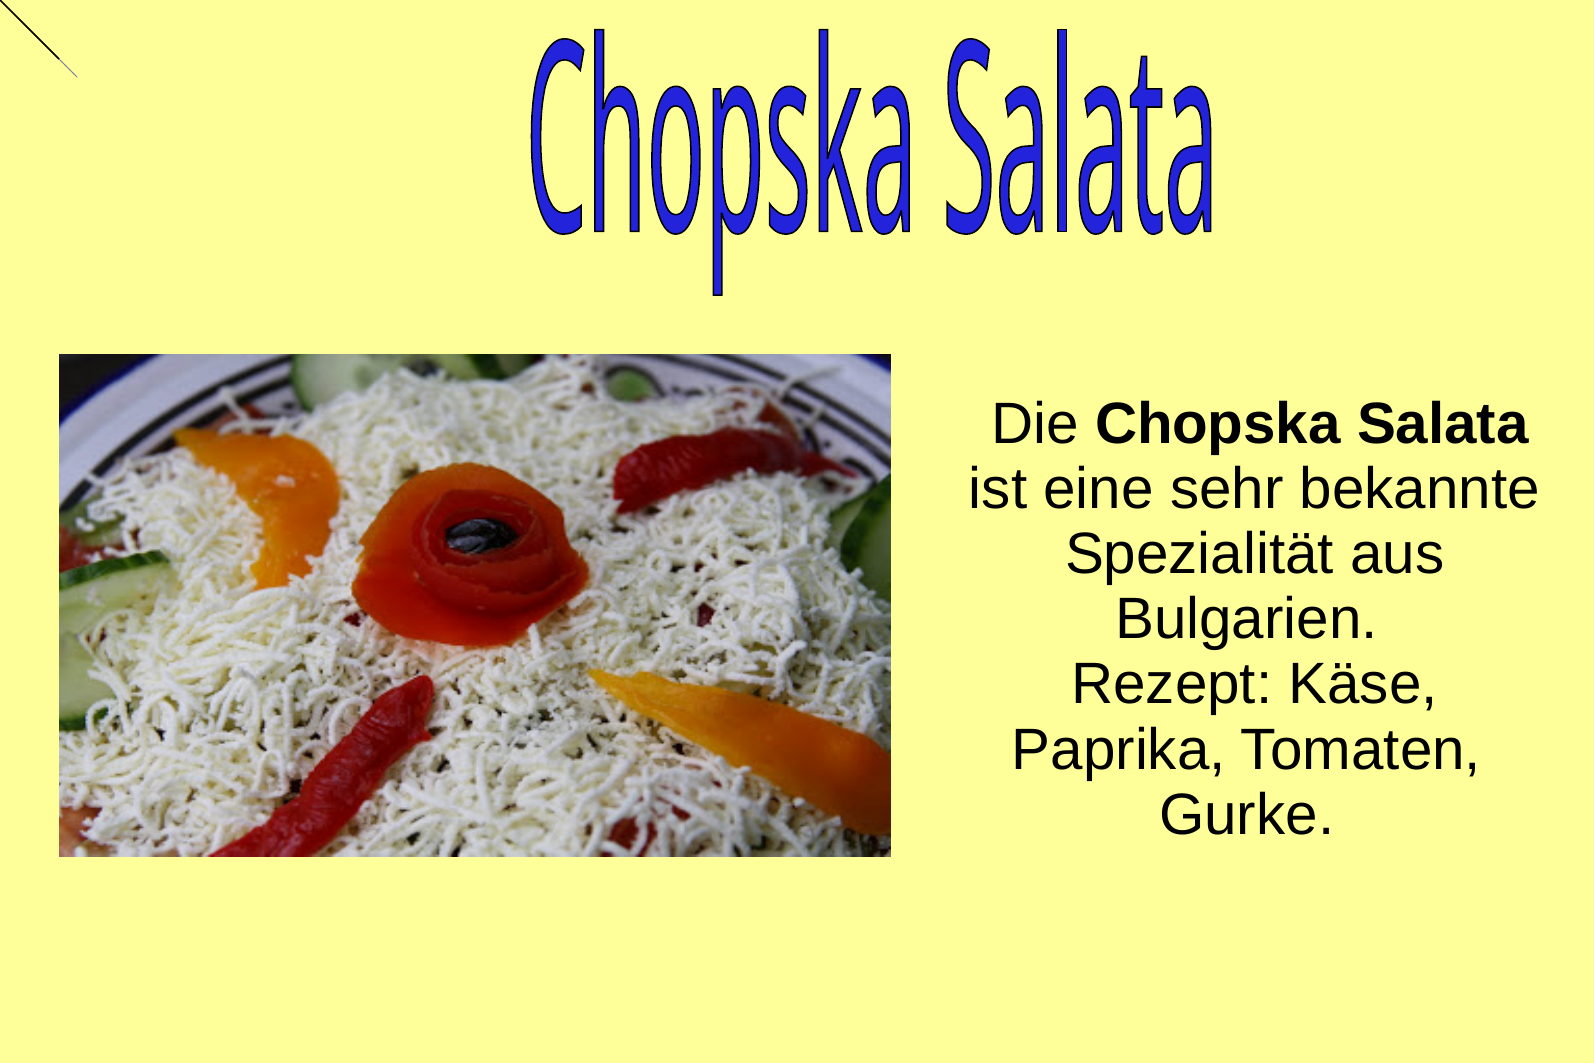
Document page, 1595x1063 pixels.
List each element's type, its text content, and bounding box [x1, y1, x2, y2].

text_box Chopska Salata [769, 86, 807, 235]
text_box Chopska Salata [1079, 86, 1122, 235]
text_box Chopska Salata [1058, 29, 1067, 232]
text_box Die Chopska Salata ist eine sehr bekannte Spezialität aus Bulgarien. Rezept: Käse, Paprika, Tomaten, Gurke. [944, 383, 1565, 854]
picture [59, 354, 891, 857]
text_box Chopska Salata [713, 86, 760, 296]
text_box Chopska Salata [867, 86, 910, 235]
text_box Chopska Salata [947, 38, 991, 235]
text_box Chopska Salata [819, 29, 862, 232]
text_box Chopska Salata [999, 86, 1042, 235]
text_box Chopska Salata [594, 29, 639, 232]
text_box Chopska Salata [651, 86, 700, 235]
text_box Chopska Salata [1130, 56, 1162, 235]
text_box Chopska Salata [531, 38, 584, 235]
text_box Chopska Salata [1168, 86, 1211, 235]
